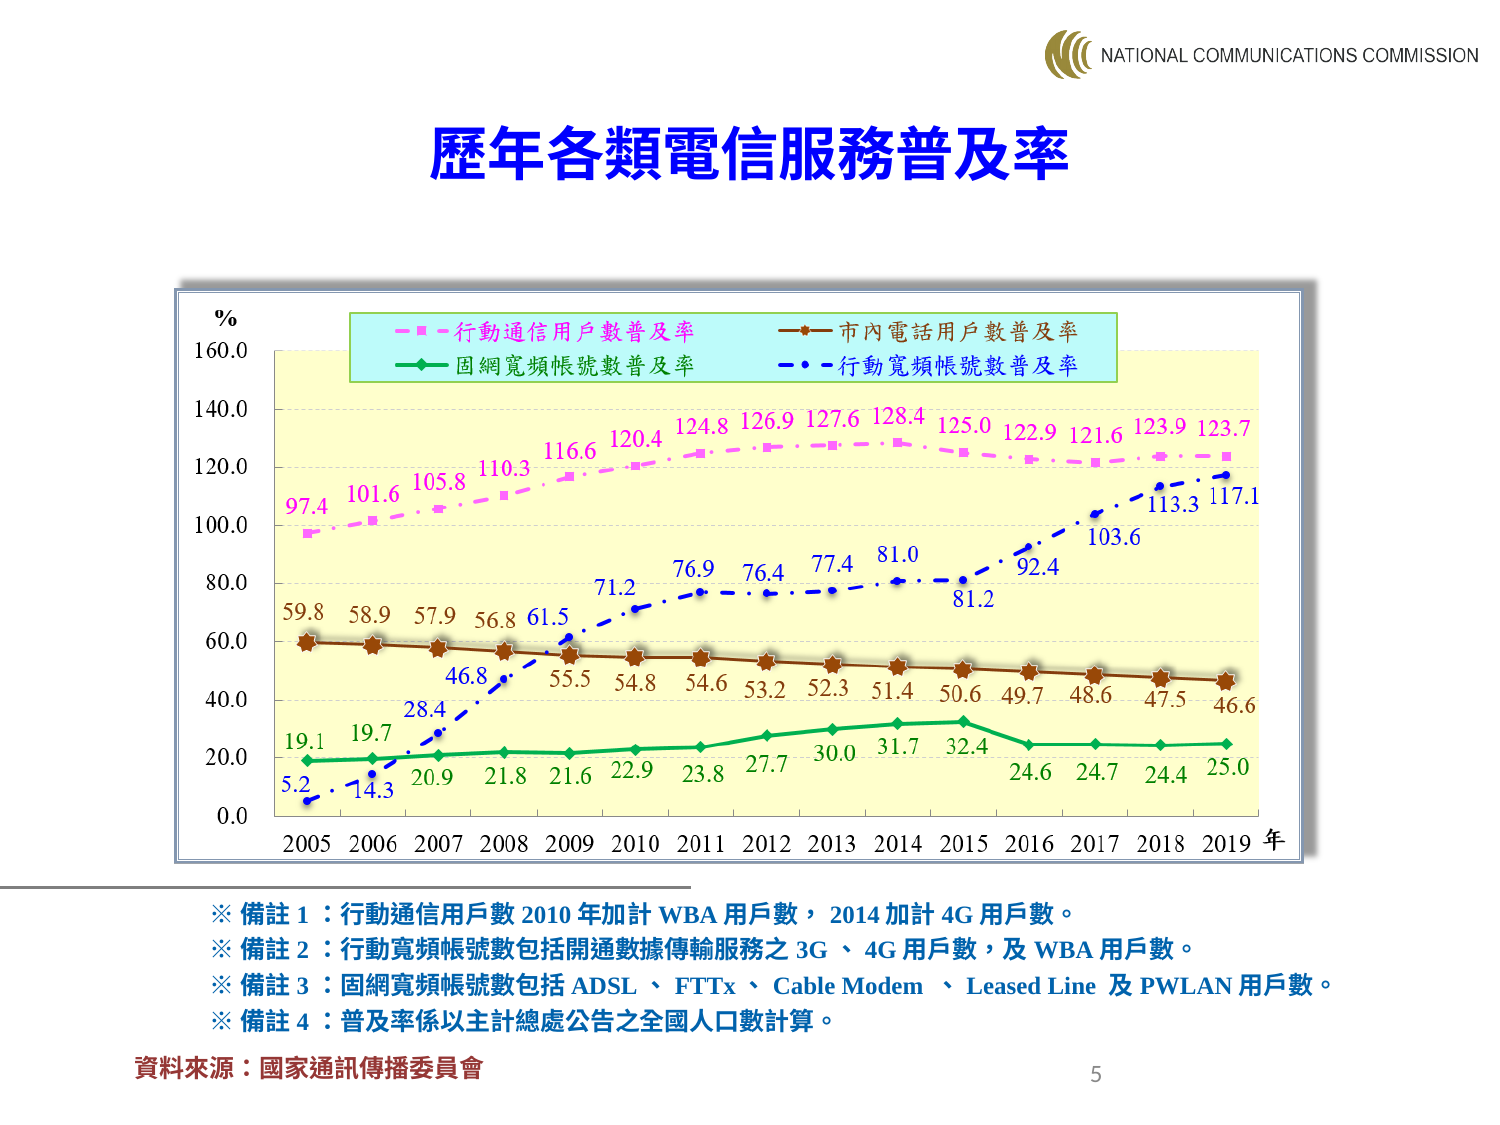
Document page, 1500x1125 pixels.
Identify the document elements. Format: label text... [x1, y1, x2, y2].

text_box 資料來源：國家通訊傳播委員會 [0, 1044, 703, 1091]
text_box ※備註1：行動通信用戶數2010年加計WBA用戶數，2014加計4G用戶數。 ※備註2：行動寬頻帳號數包括開通數據傳輸服務之3G、4G用戶數，及WBA用戶數。 ※備註3：固網寬頻帳號數包括ADSL、FTTx、Cable Modem 、Leased Line 及PWLAN用戶數。 ※備註4：普及率係以主計總處公告之全國人口數計算。 [0, 884, 1424, 1082]
text_box [1074, 1042, 1426, 1103]
picture [172, 271, 1325, 864]
picture [1045, 30, 1479, 79]
text_box 歷年各類電信服務普及率 [0, 90, 1500, 216]
